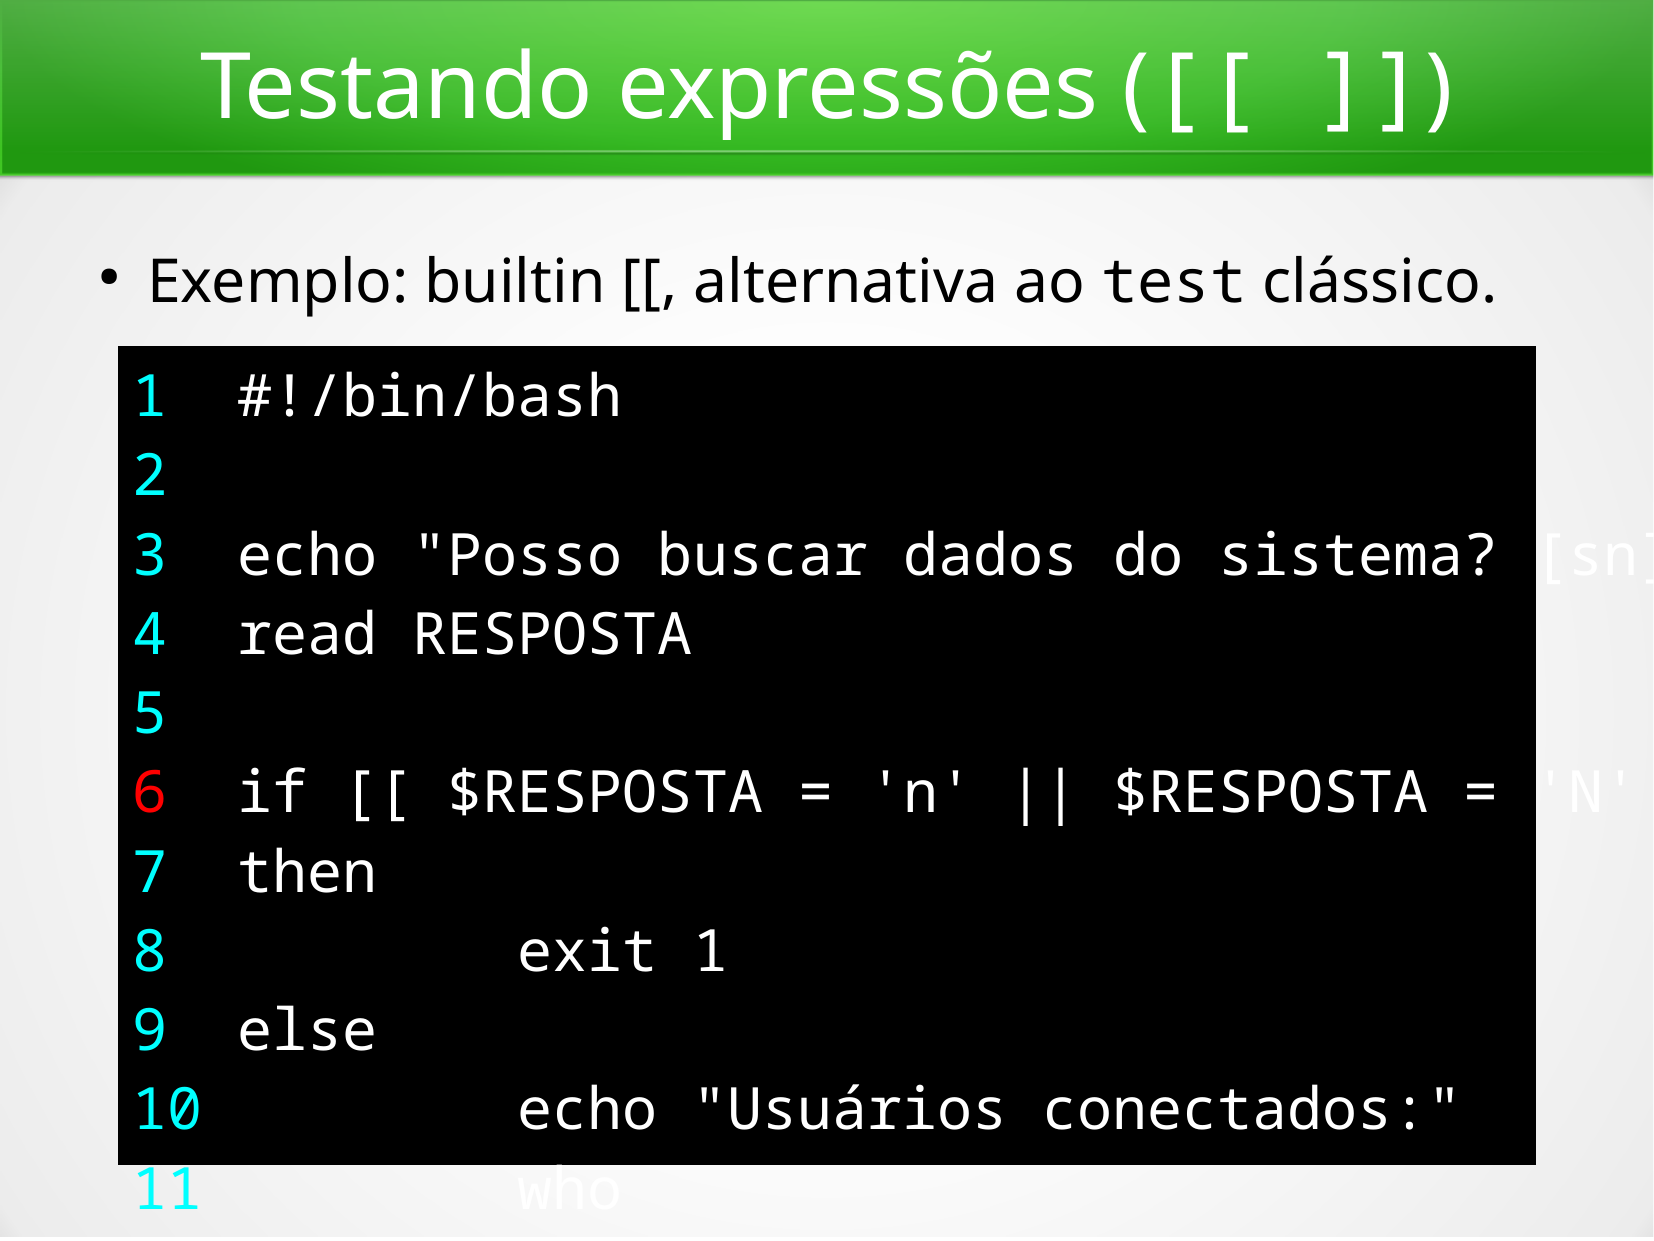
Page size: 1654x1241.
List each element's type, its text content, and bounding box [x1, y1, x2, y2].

text_box 1 #!/bin/bash 2 3 echo "Posso buscar dados do sistema? [sn]" 4 read RESPOSTA 5 6 if [[ $RESPOSTA = 'n' || $RESPOSTA = 'N' ]] 7 then 8 exit 1 9 else 10 echo "Usuários conectados:" 11 who 12 echo -e "\nUso de disco:" 13 df 14 fi [118, 390, 1536, 1165]
list Exemplo: builtin [[, alternativa ao test clássico. [82, 237, 1571, 390]
picture [0, 0, 1654, 1237]
title Testando expressões ([[ ]]) [82, 11, 1571, 154]
